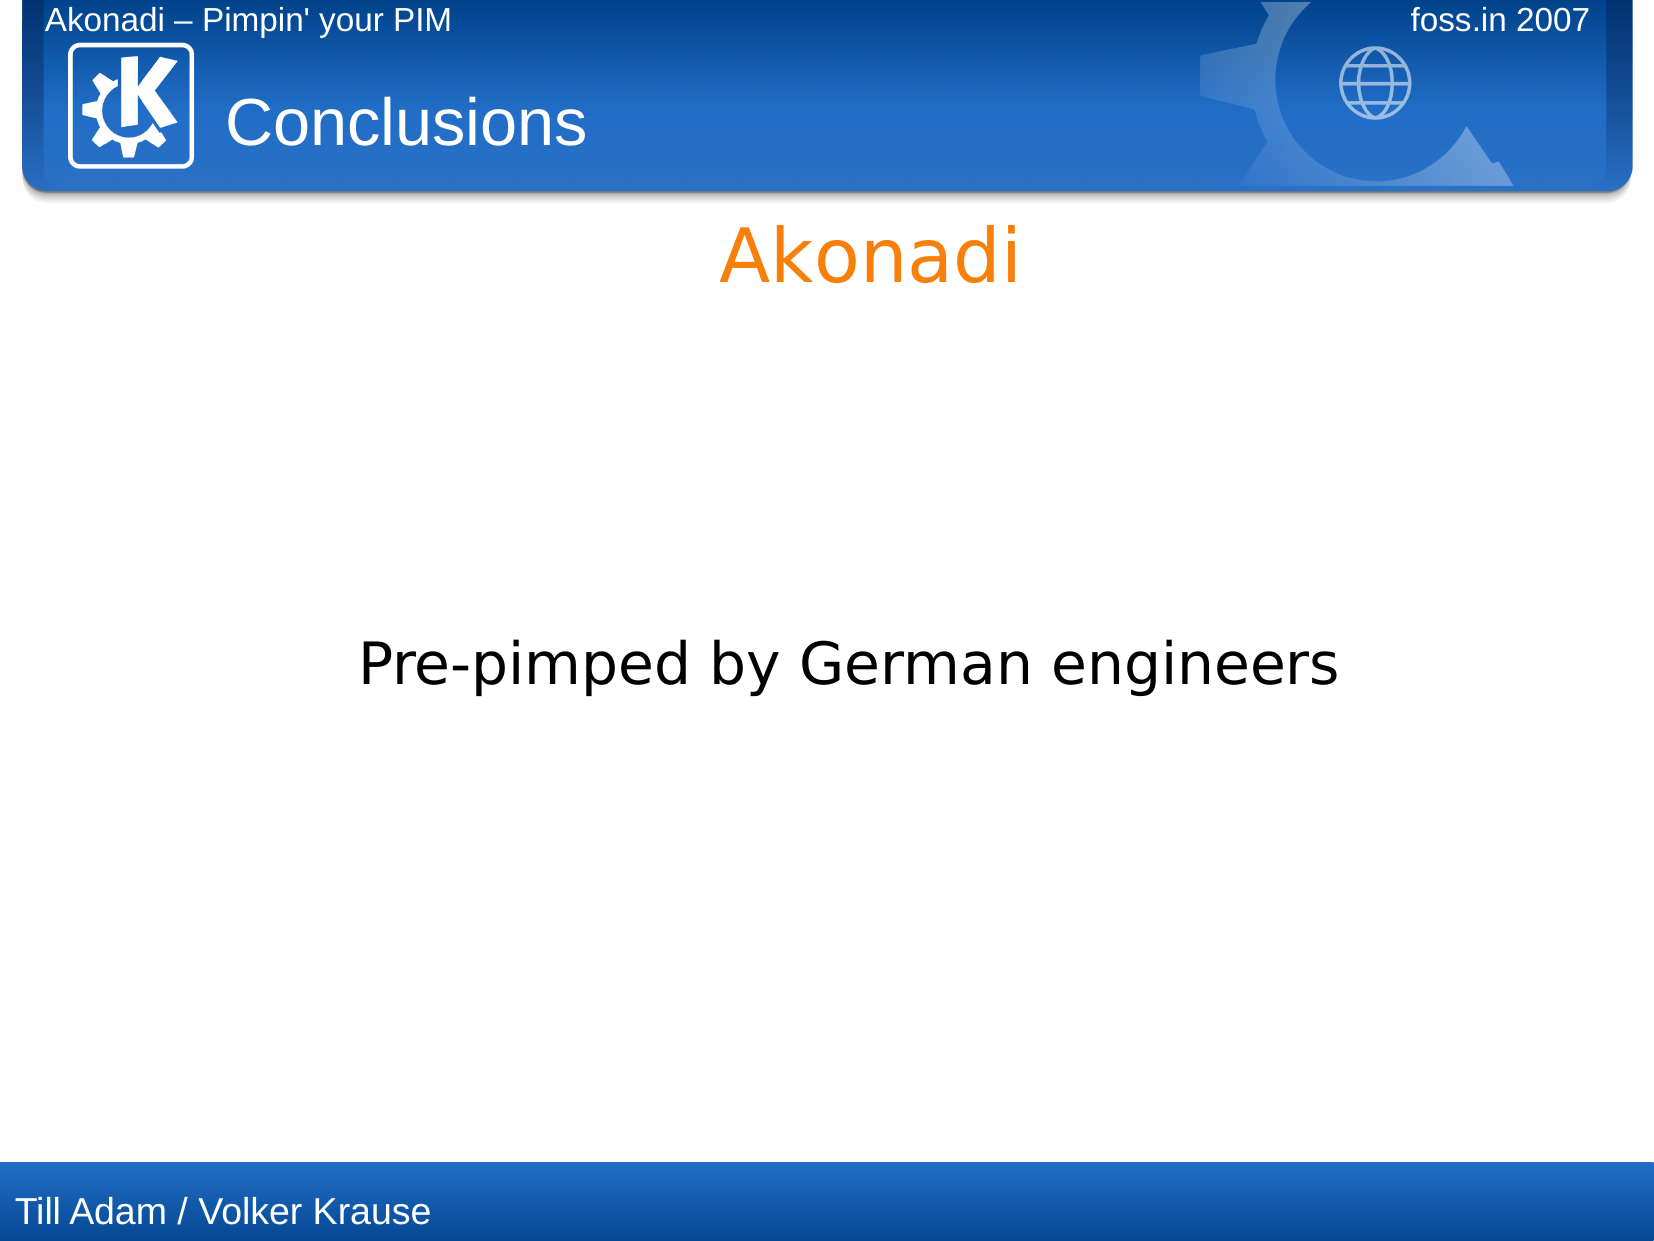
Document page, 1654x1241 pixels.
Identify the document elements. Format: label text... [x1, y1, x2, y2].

list Akonadi [82, 225, 1571, 1109]
title Conclusions [225, 49, 1571, 188]
text_box Pre-pimped by German engineers [95, 420, 1559, 708]
